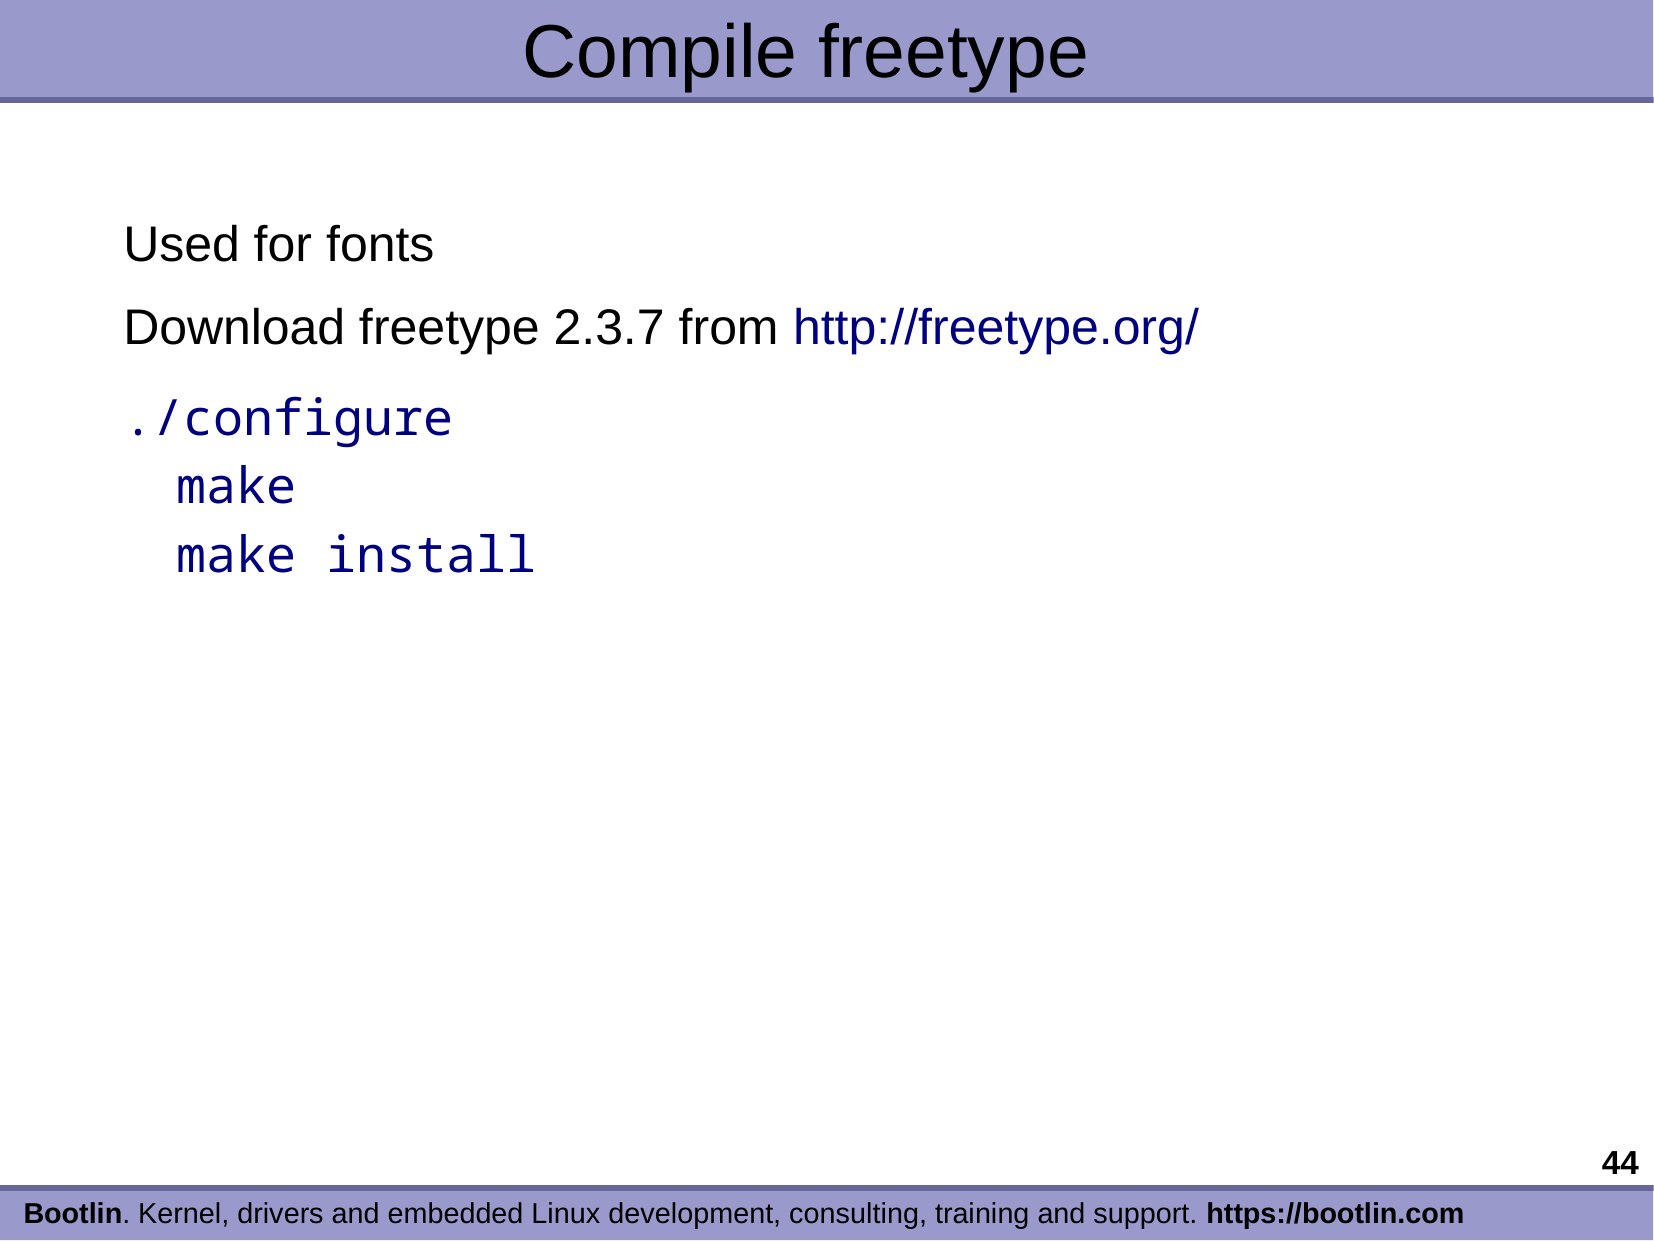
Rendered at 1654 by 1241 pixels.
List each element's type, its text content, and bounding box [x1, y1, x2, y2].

list Used for fonts Download freetype 2.3.7 from http://freetype.org/ ./configure make make install [105, 216, 1518, 1066]
title Compile freetype [60, 5, 1551, 97]
